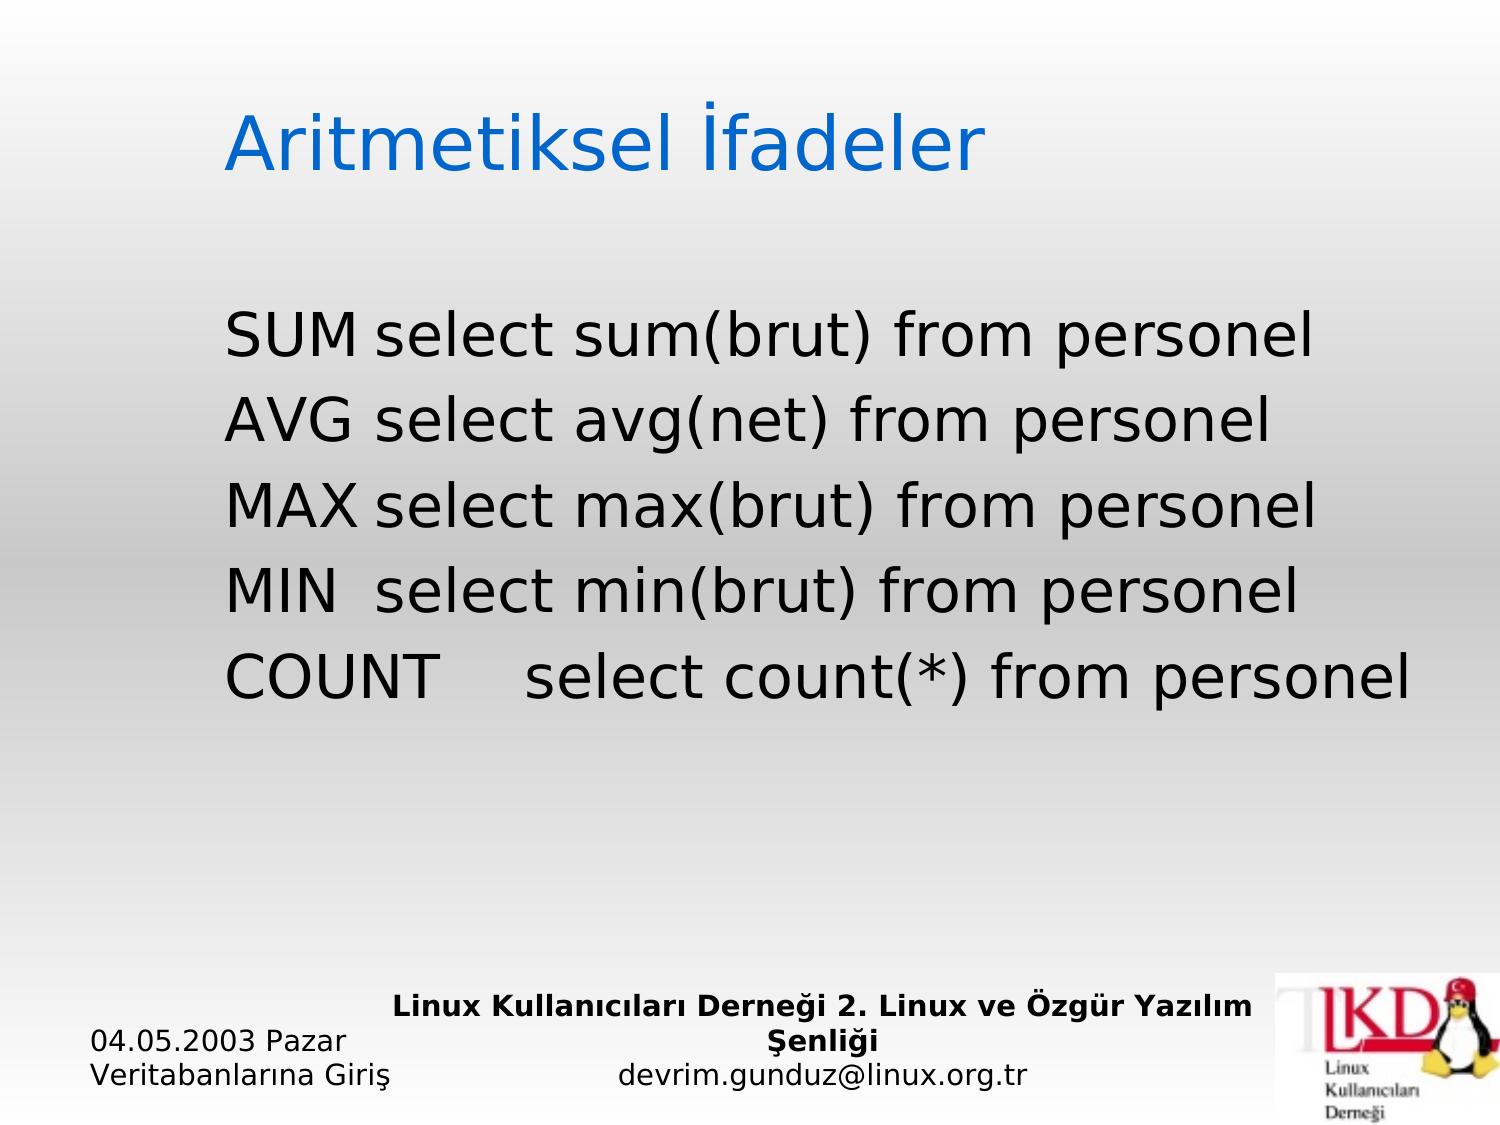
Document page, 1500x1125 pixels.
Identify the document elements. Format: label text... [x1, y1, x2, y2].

list SUM select sum(brut) from personel AVG select avg(net) from personel MAX select max(brut) from personel MIN select min(brut) from personel COUNT select count(*) from personel [224, 299, 1425, 975]
picture [1275, 973, 1500, 1125]
title Aritmetiksel İfadeler [224, 49, 1425, 238]
